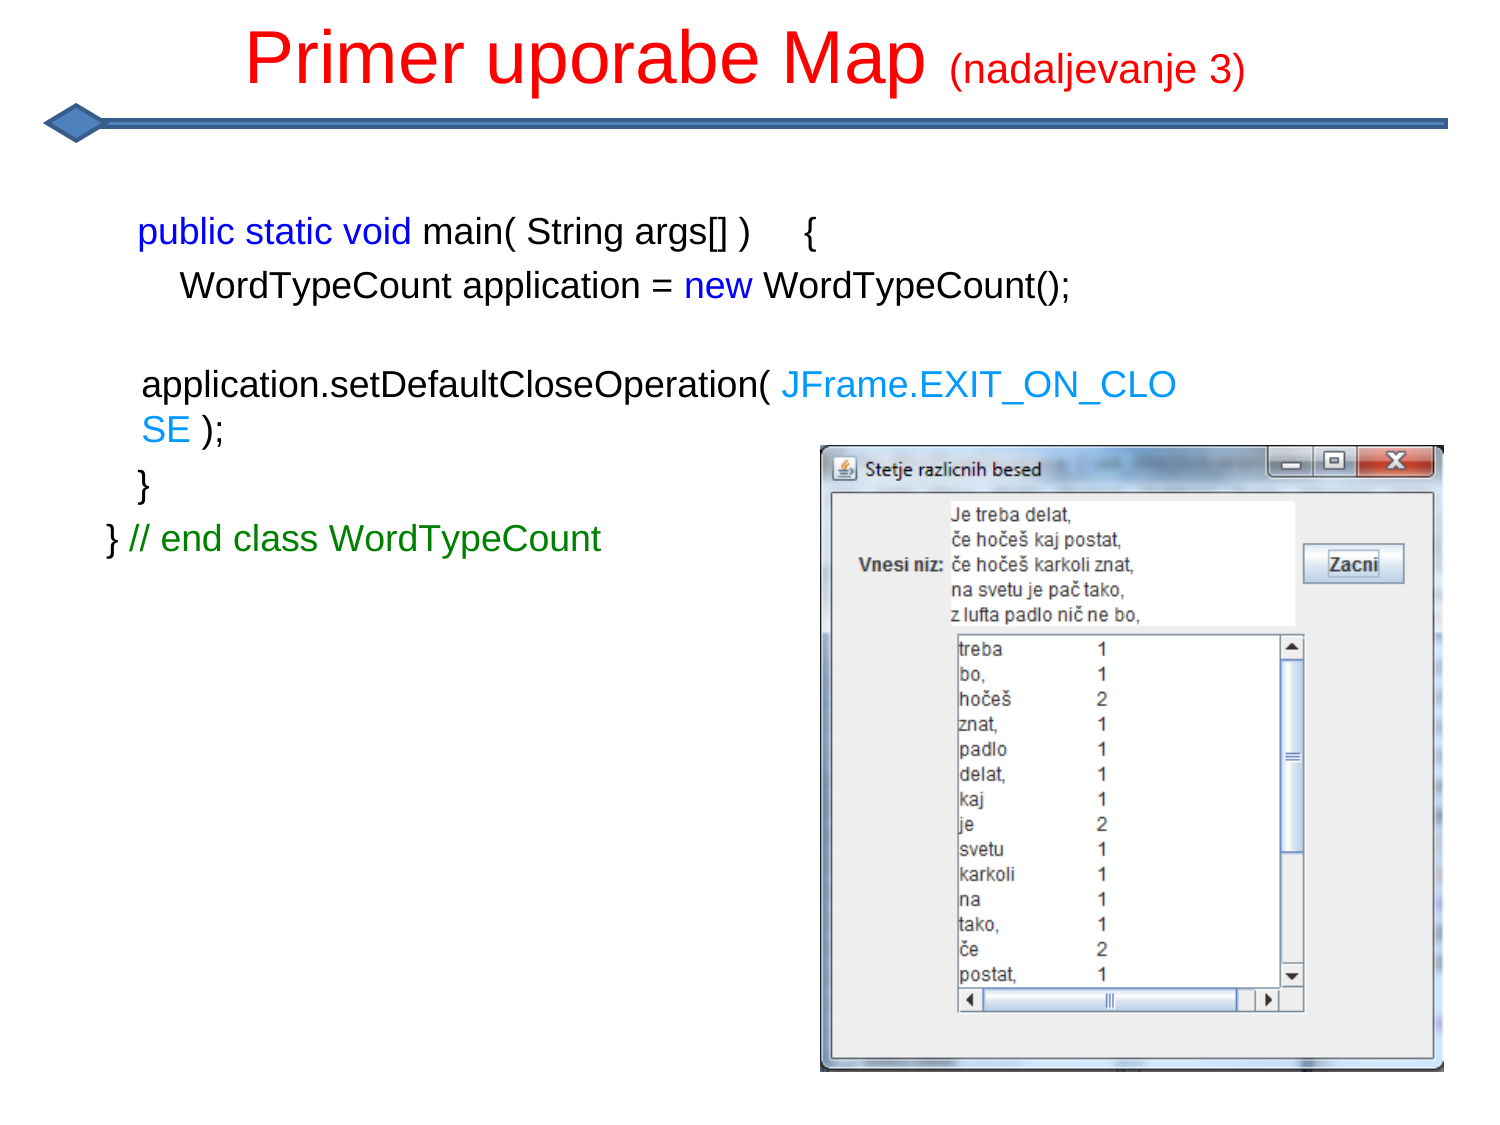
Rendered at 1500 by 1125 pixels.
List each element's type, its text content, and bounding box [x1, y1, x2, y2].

title Primer uporabe Map (nadaljevanje 3) [70, 0, 1421, 108]
text_box public static void main( String args[] ) { WordTypeCount application = new WordTypeCount(); application.setDefaultCloseOperation( JFrame.EXIT_ON_CLOSE ); } } // end class WordTypeCount [70, 199, 1209, 561]
picture [820, 445, 1444, 1072]
